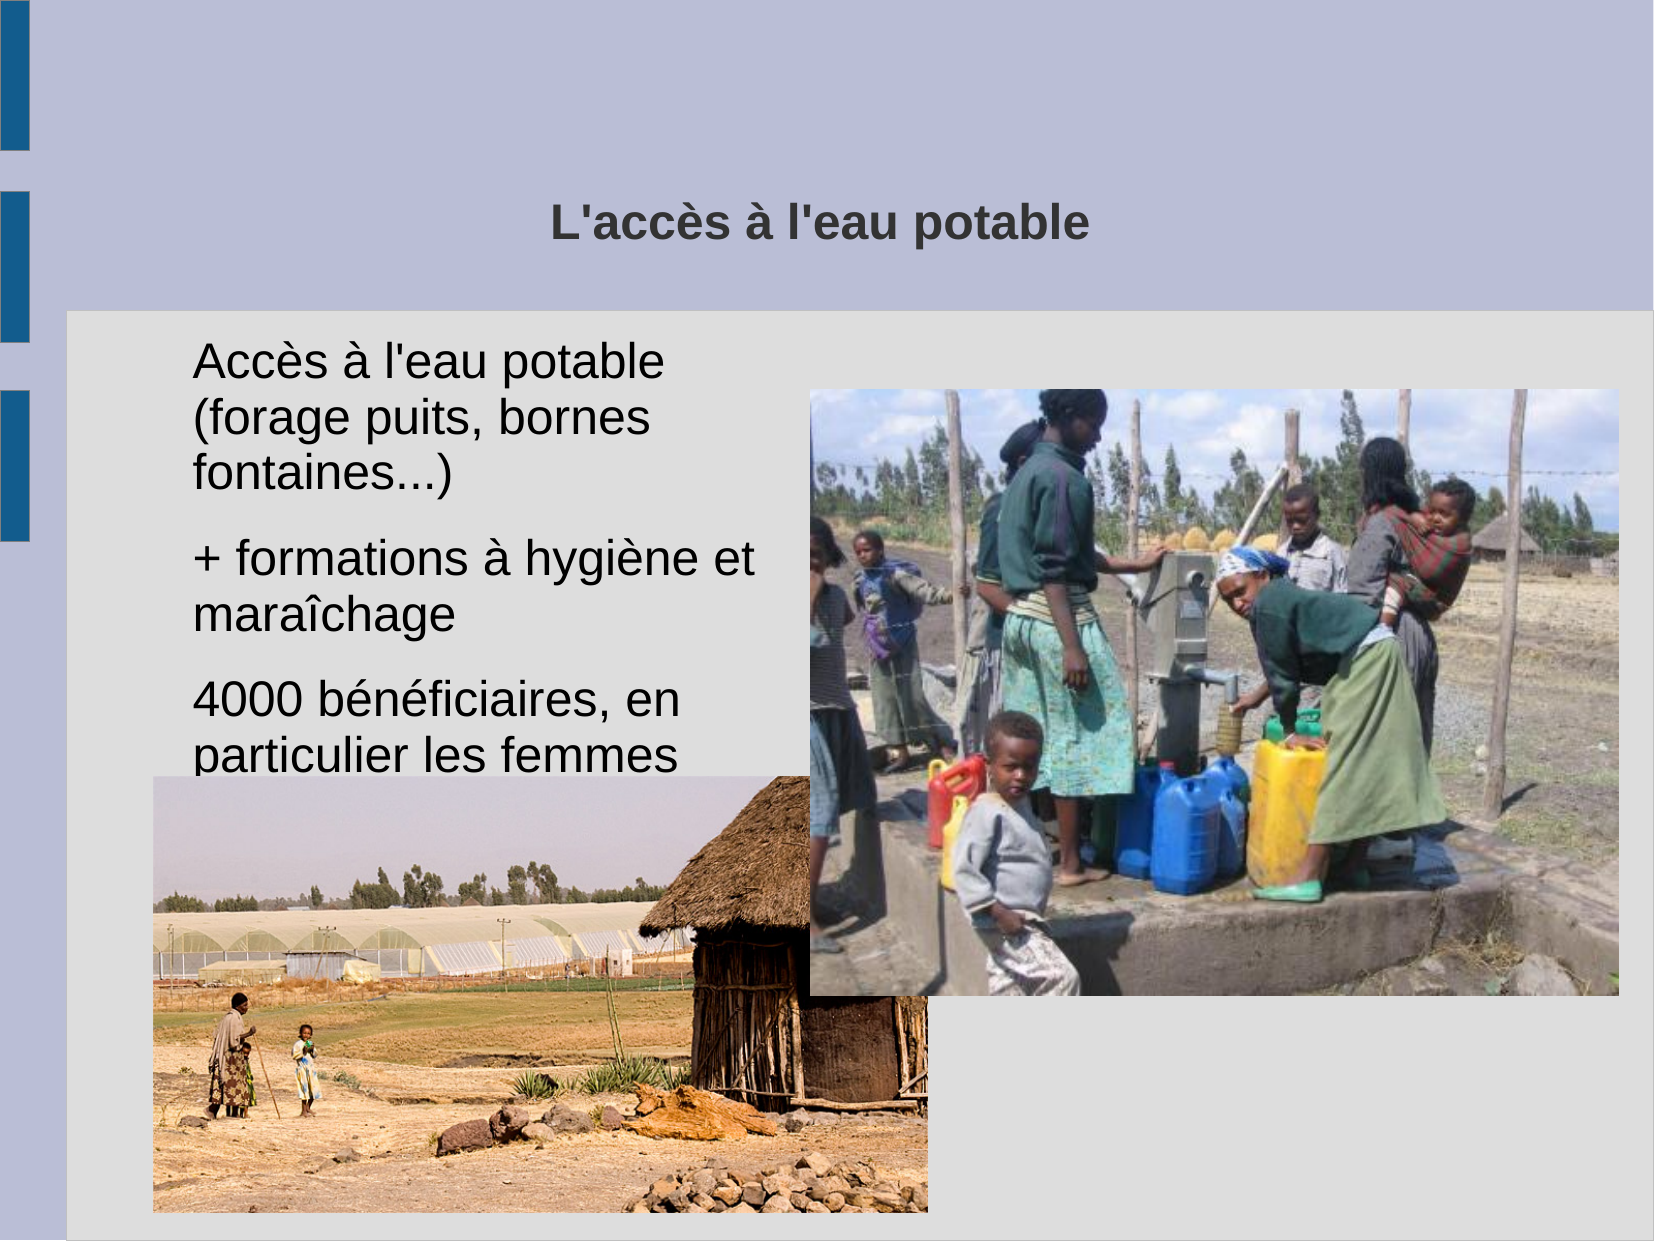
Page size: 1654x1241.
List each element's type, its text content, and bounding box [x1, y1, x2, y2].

title L'accès à l'eau potable [121, 91, 1534, 299]
list Accès à l'eau potable (forage puits, bornes fontaines...) + formations à hygiène et maraîchage 4000 bénéficiaires, en particulier les femmes [121, 299, 811, 783]
picture [153, 389, 1619, 1213]
